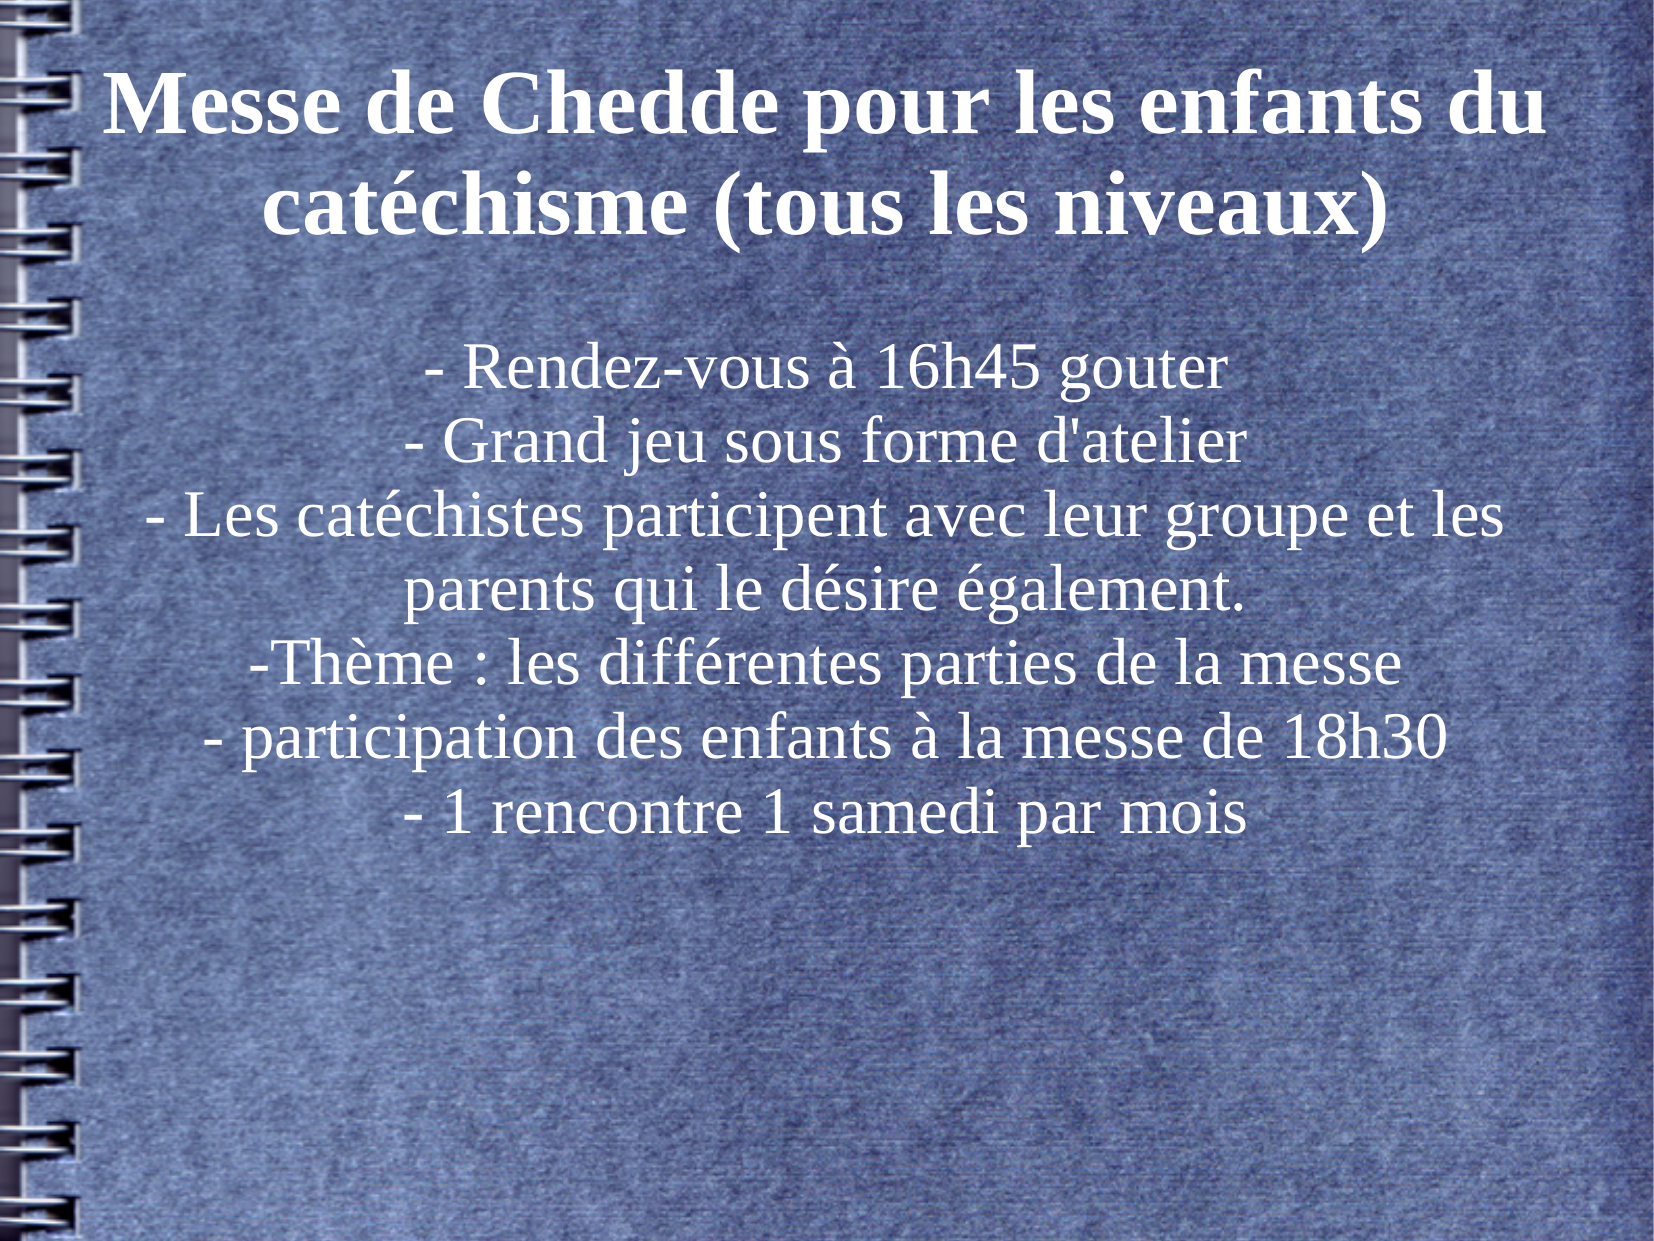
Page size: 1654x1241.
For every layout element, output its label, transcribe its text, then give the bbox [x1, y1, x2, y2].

subtitle - Rendez-vous à 16h45 gouter - Grand jeu sous forme d'atelier - Les catéchistes participent avec leur groupe et les parents qui le désire également. -Thème : les différentes parties de la messe - participation des enfants à la messe de 18h30 - 1 rencontre 1 samedi par mois [82, 290, 1571, 1109]
title Messe de Chedde pour les enfants du catéchisme (tous les niveaux) [82, 49, 1571, 257]
picture [0, 0, 1654, 1241]
